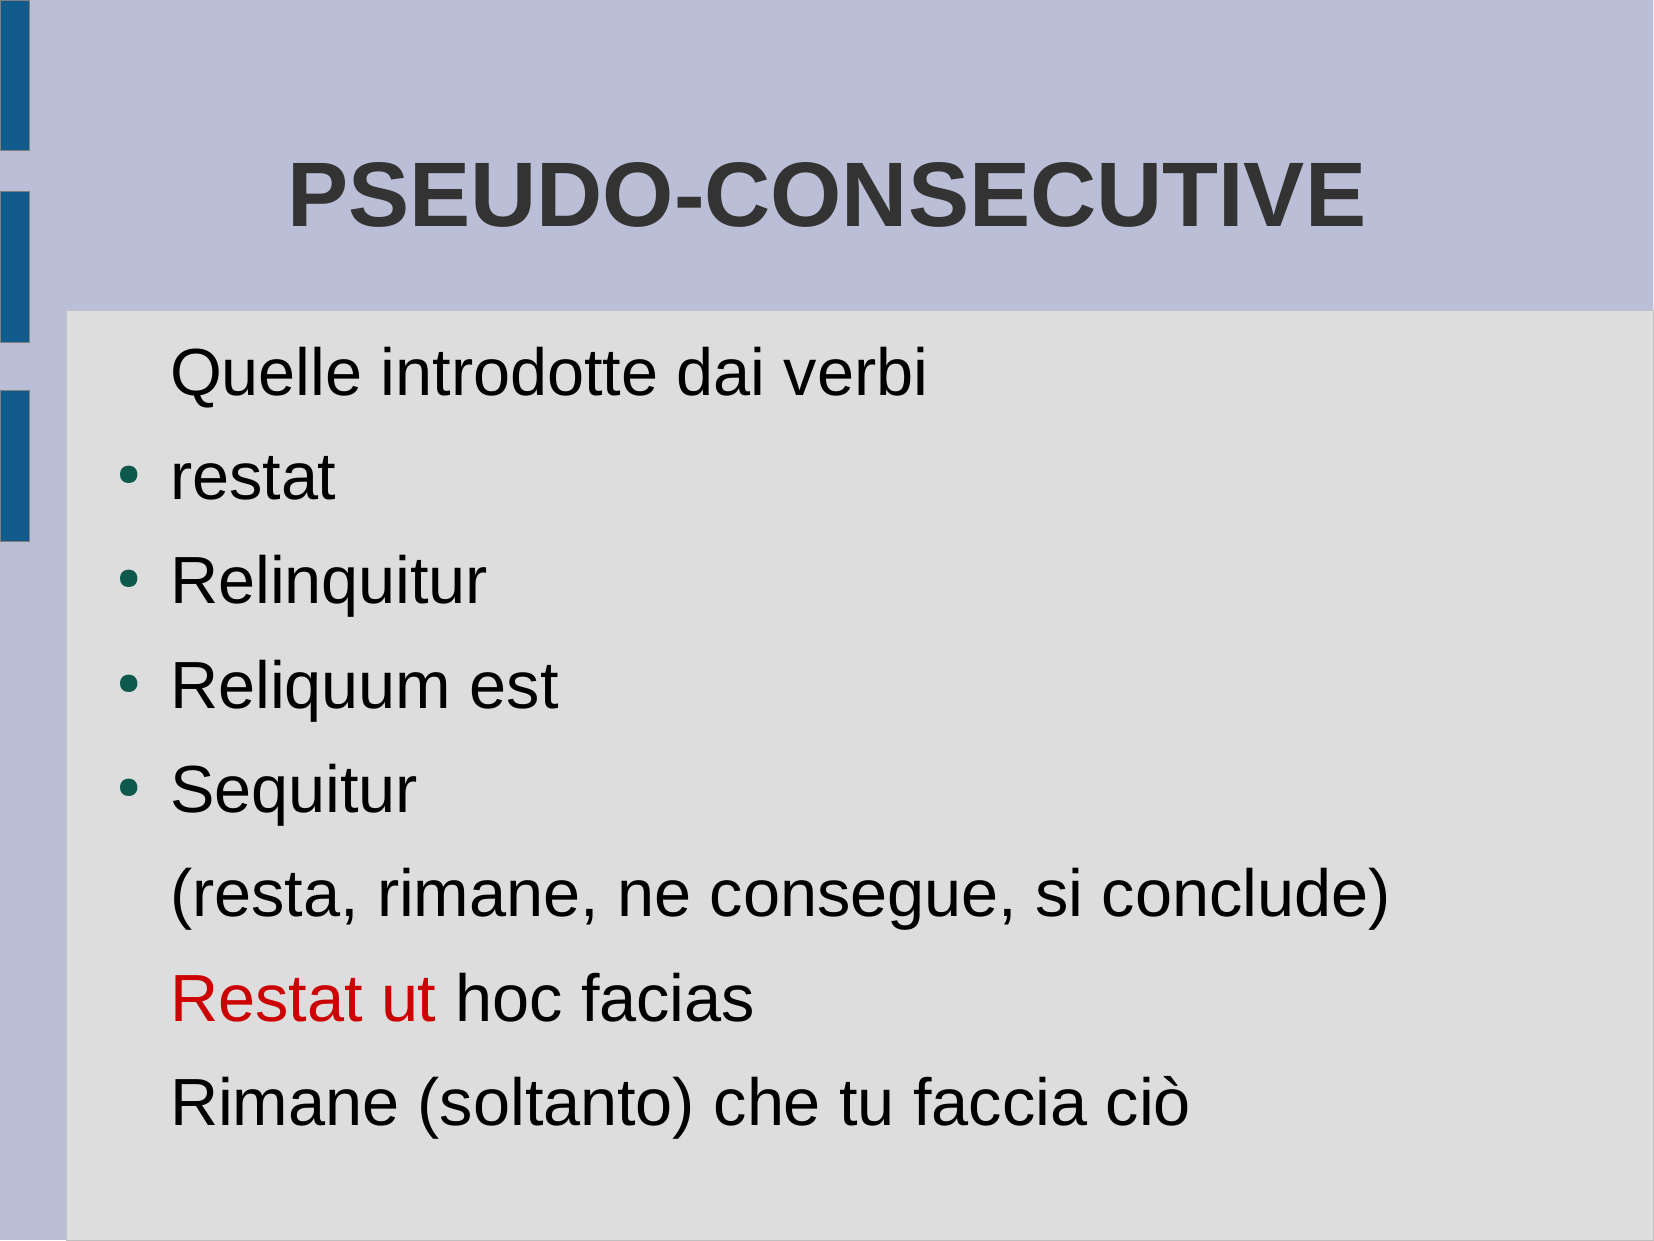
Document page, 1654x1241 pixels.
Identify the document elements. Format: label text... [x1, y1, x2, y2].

list Quelle introdotte dai verbi restat Relinquitur Reliquum est Sequitur (resta, rimane, ne consegue, si conclude) Restat ut hoc facias Rimane (soltanto) che tu faccia ciò [99, 334, 1512, 1140]
title PSEUDO-CONSECUTIVE [121, 91, 1534, 299]
